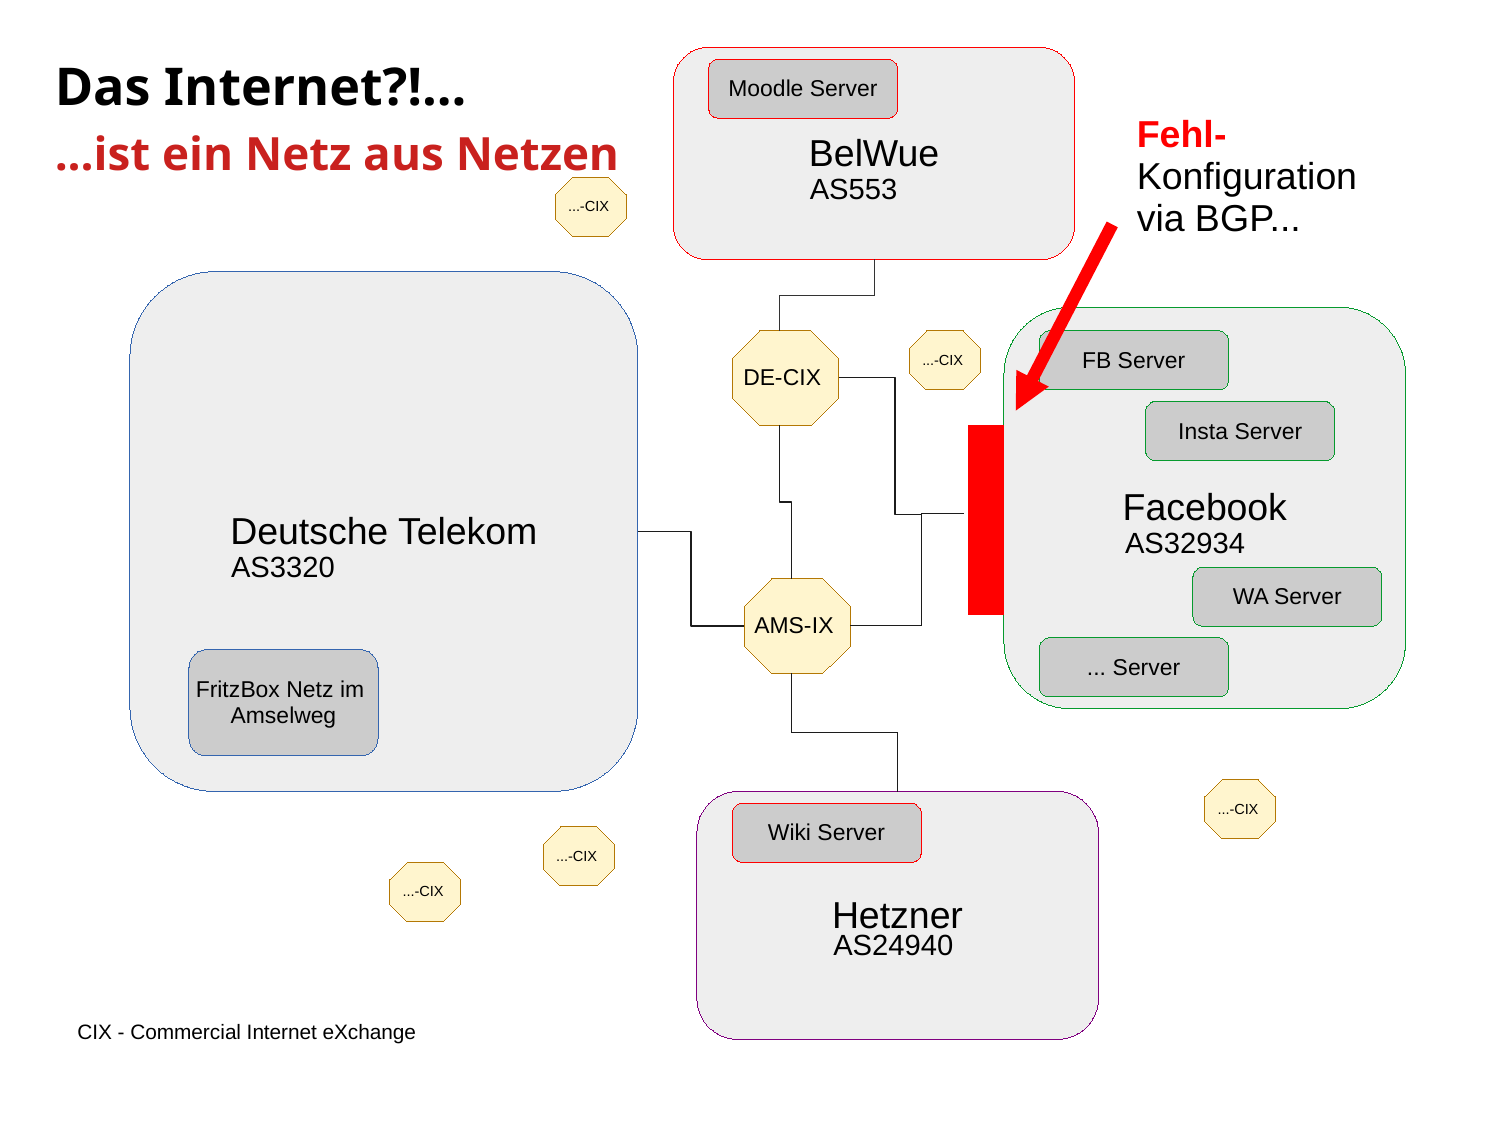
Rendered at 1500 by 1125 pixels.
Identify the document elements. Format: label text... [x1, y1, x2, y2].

text_box AS32934 [1110, 519, 1261, 568]
text_box AMS-IX [744, 578, 851, 674]
text_box Facebook [1003, 307, 1406, 709]
text_box BelWue [673, 47, 1075, 260]
text_box ...-CIX [389, 862, 461, 922]
text_box AS3320 [216, 543, 367, 591]
text_box FB Server [1039, 330, 1229, 390]
text_box ...-CIX [555, 177, 627, 237]
text_box Fehl- Konfiguration via BGP... [1122, 106, 1406, 248]
text_box ...-CIX [543, 826, 615, 886]
text_box Moodle Server [708, 59, 898, 119]
text_box DE-CIX [732, 330, 839, 426]
text_box Wiki Server [732, 803, 922, 863]
text_box Deutsche Telekom [129, 271, 638, 792]
text_box Hetzner [696, 791, 1099, 1040]
text_box CIX - Commercial Internet eXchange [62, 1013, 508, 1075]
text_box ...-CIX [1204, 779, 1276, 839]
text_box ... Server [1039, 637, 1229, 697]
text_box Das Internet?!... ...ist ein Netz aus Netzen [39, 42, 674, 300]
text_box FB Server [1039, 330, 1049, 350]
text_box FritzBox Netz im Amselweg [188, 649, 379, 756]
text_box Insta Server [1145, 401, 1335, 461]
text_box ...-CIX [909, 330, 981, 390]
text_box WA Server [1192, 567, 1382, 627]
text_box AS24940 [818, 921, 969, 969]
text_box AS553 [795, 165, 945, 213]
text_box [968, 425, 1004, 615]
